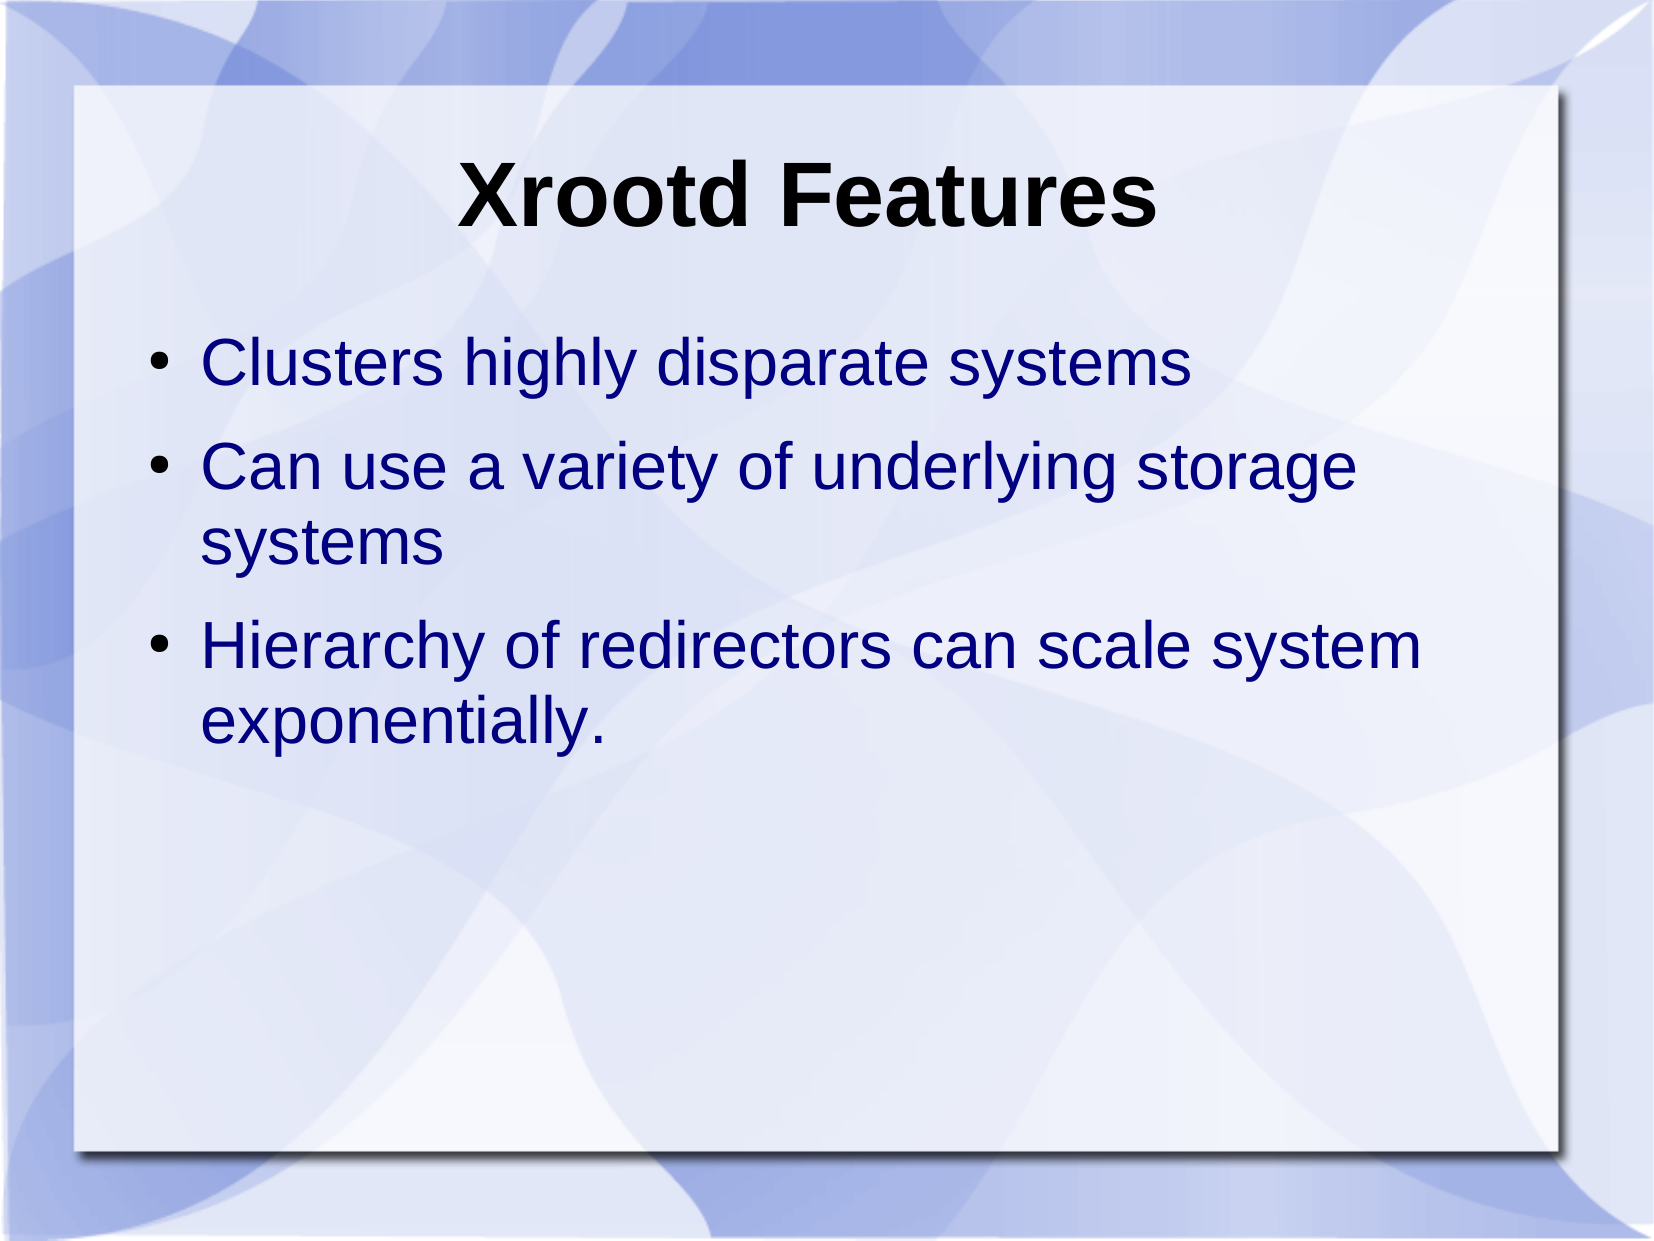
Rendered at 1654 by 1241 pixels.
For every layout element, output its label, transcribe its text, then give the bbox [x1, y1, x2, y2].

title Xrootd Features [82, 98, 1536, 291]
picture [0, 0, 1654, 1241]
list Clusters highly disparate systems Can use a variety of underlying storage systems Hierarchy of redirectors can scale system exponentially. [129, 324, 1489, 1217]
